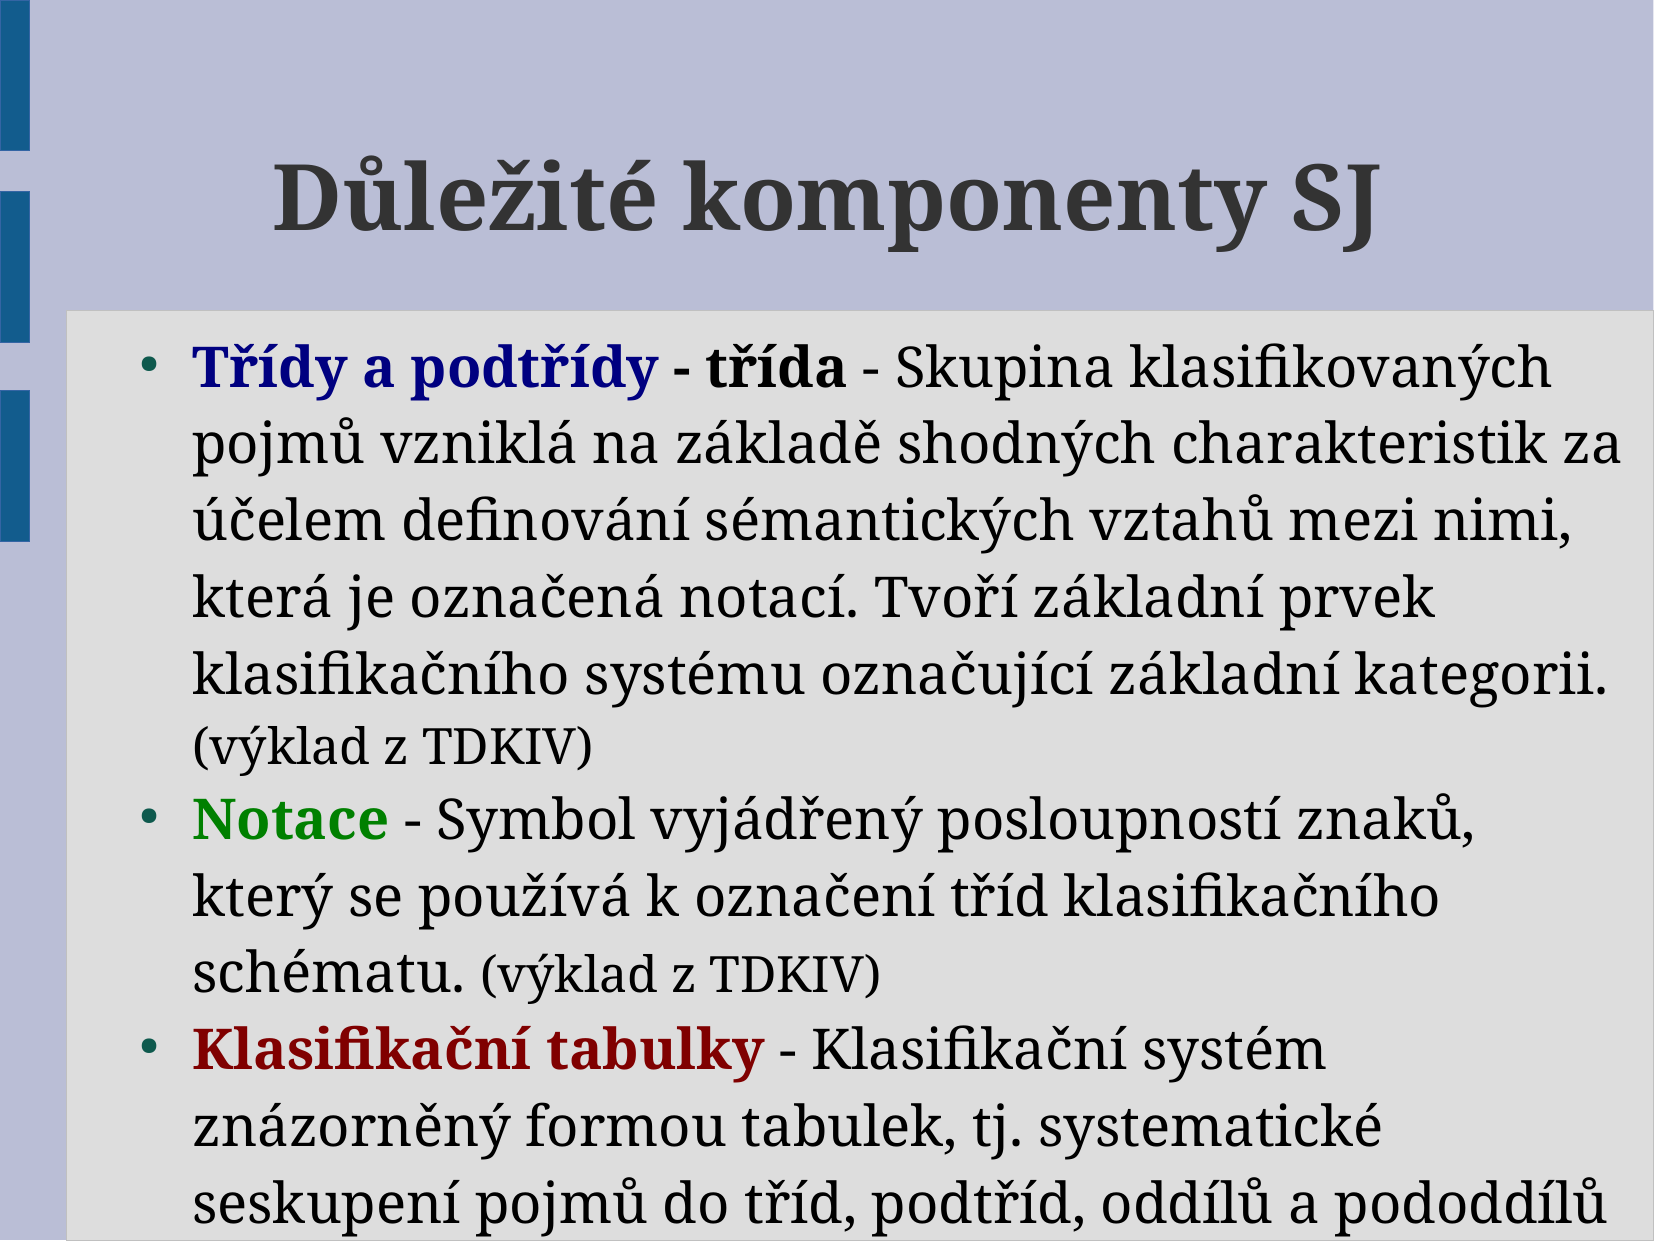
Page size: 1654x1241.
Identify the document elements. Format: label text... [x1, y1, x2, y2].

list Třídy a podtřídy - třída - Skupina klasifikovaných pojmů vzniklá na základě shodných charakteristik za účelem definování sémantických vztahů mezi nimi, která je označená notací. Tvoří základní prvek klasifikačního systému označující základní kategorii. (výklad z TDKIV) Notace - Symbol vyjádřený posloupností znaků, který se používá k označení tříd klasifikačního schématu. (výklad z TDKIV) Klasifikační tabulky - Klasifikační systém znázorněný formou tabulek, tj. systematické seskupení pojmů do tříd, podtříd, oddílů a pododdílů označených notacemi a opatřených slovním vyjádřením (slovními ekvivalenty). Klasifikační tabulky představují slovník SSJ. (klasifikačního systému). (více viz výklad z TDKIV) [121, 326, 1625, 1241]
title Důležité komponenty SJ [121, 98, 1534, 291]
